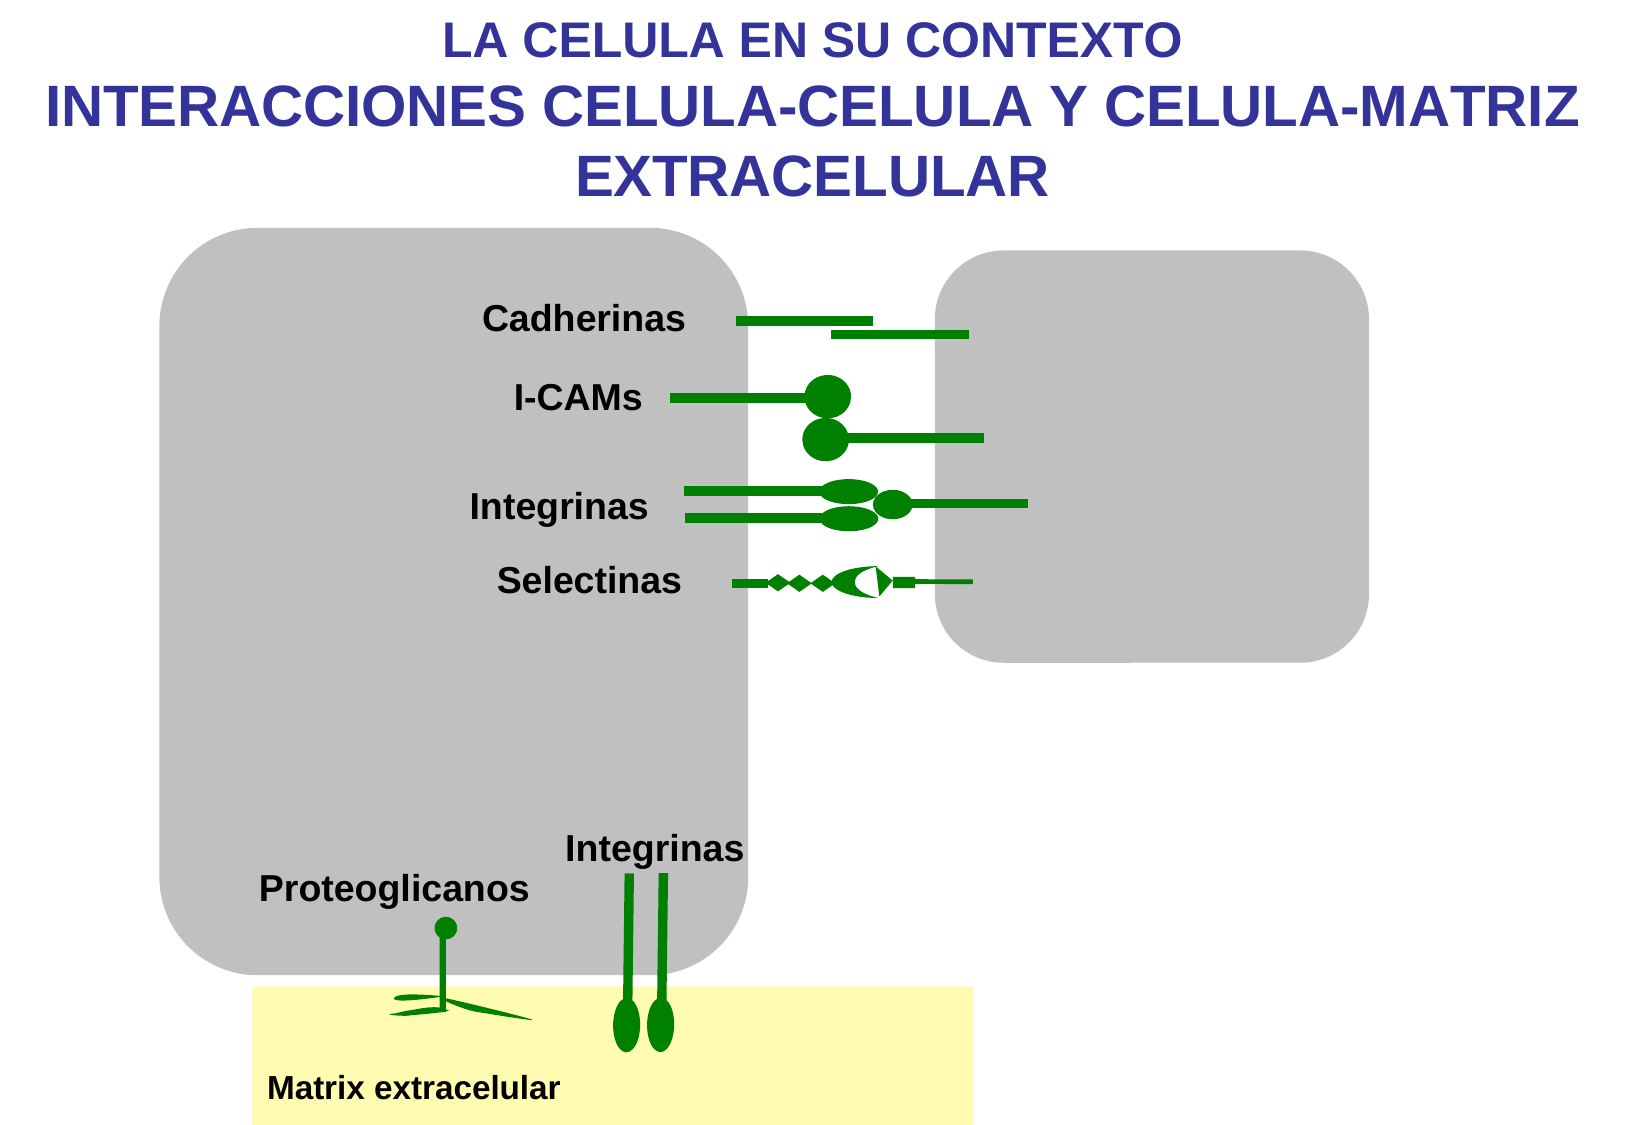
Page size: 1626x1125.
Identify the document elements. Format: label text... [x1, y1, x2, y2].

text_box [389, 1007, 449, 1016]
text_box [613, 999, 641, 1053]
text_box [934, 250, 1370, 663]
text_box [647, 998, 675, 1053]
text_box Proteoglicanos [244, 856, 545, 918]
text_box Matrix extracelular [252, 986, 974, 1125]
text_box [633, 877, 658, 976]
text_box Selectinas [482, 548, 698, 610]
text_box [159, 227, 749, 976]
text_box [821, 479, 913, 532]
text_box [667, 877, 749, 974]
text_box I-CAMs [499, 365, 658, 426]
text_box LA CELULA EN SU CONTEXTO INTERACCIONES CELULA-CELULA Y CELULA-MATRIZ EXTRACELULAR [0, 0, 1625, 216]
text_box Cadherinas [467, 285, 701, 347]
text_box [394, 994, 532, 1020]
text_box [802, 375, 852, 462]
text_box [768, 566, 916, 598]
text_box Integrinas [550, 816, 760, 877]
text_box Integrinas [454, 473, 664, 535]
